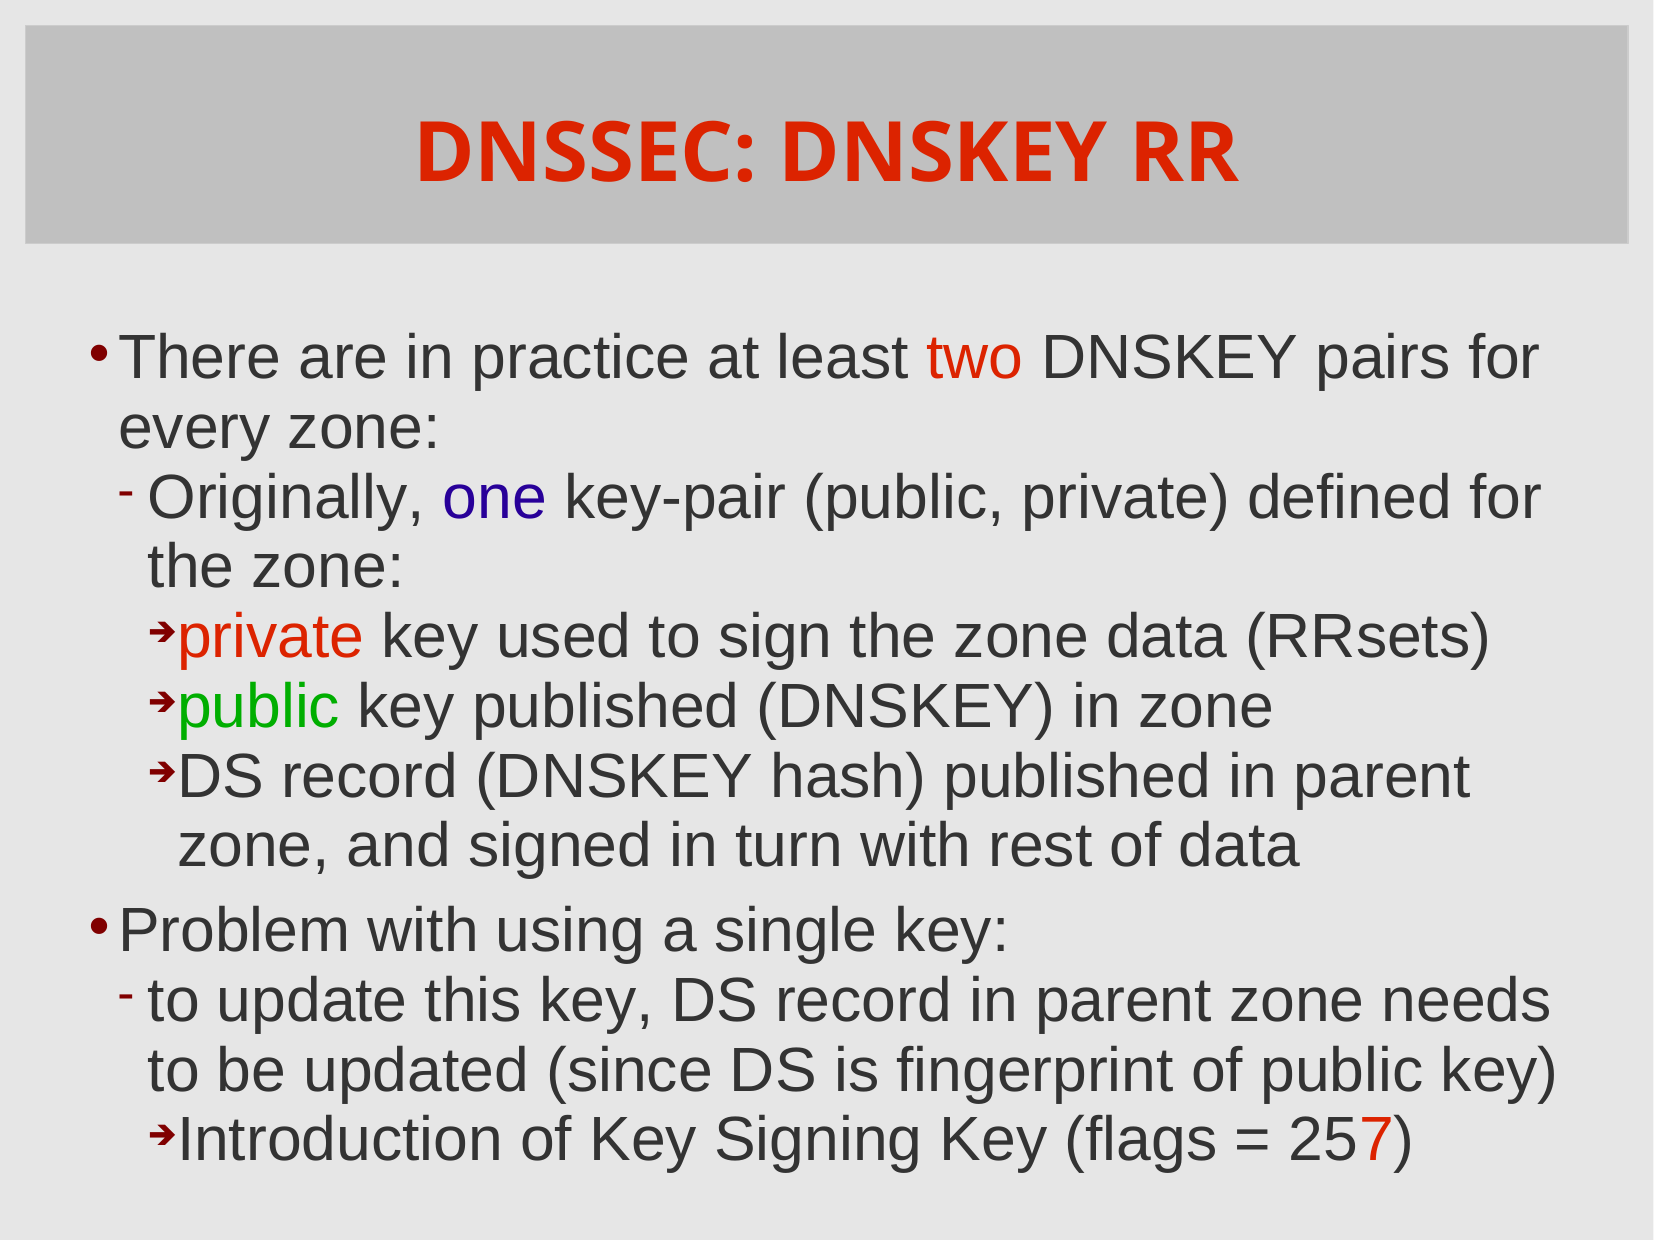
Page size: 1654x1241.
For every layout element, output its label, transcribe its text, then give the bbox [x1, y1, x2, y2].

title DNSSEC: DNSKEY RR [121, 46, 1532, 253]
list There are in practice at least two DNSKEY pairs for every zone: Originally, one key-pair (public, private) defined for the zone: private key used to sign the zone data (RRsets) public key published (DNSKEY) in zone DS record (DNSKEY hash) published in parent zone, and signed in turn with rest of data Problem with using a single key: to update this key, DS record in parent zone needs to be updated (since DS is fingerprint of public key) Introduction of Key Signing Key (flags = 257) [59, 322, 1593, 1175]
